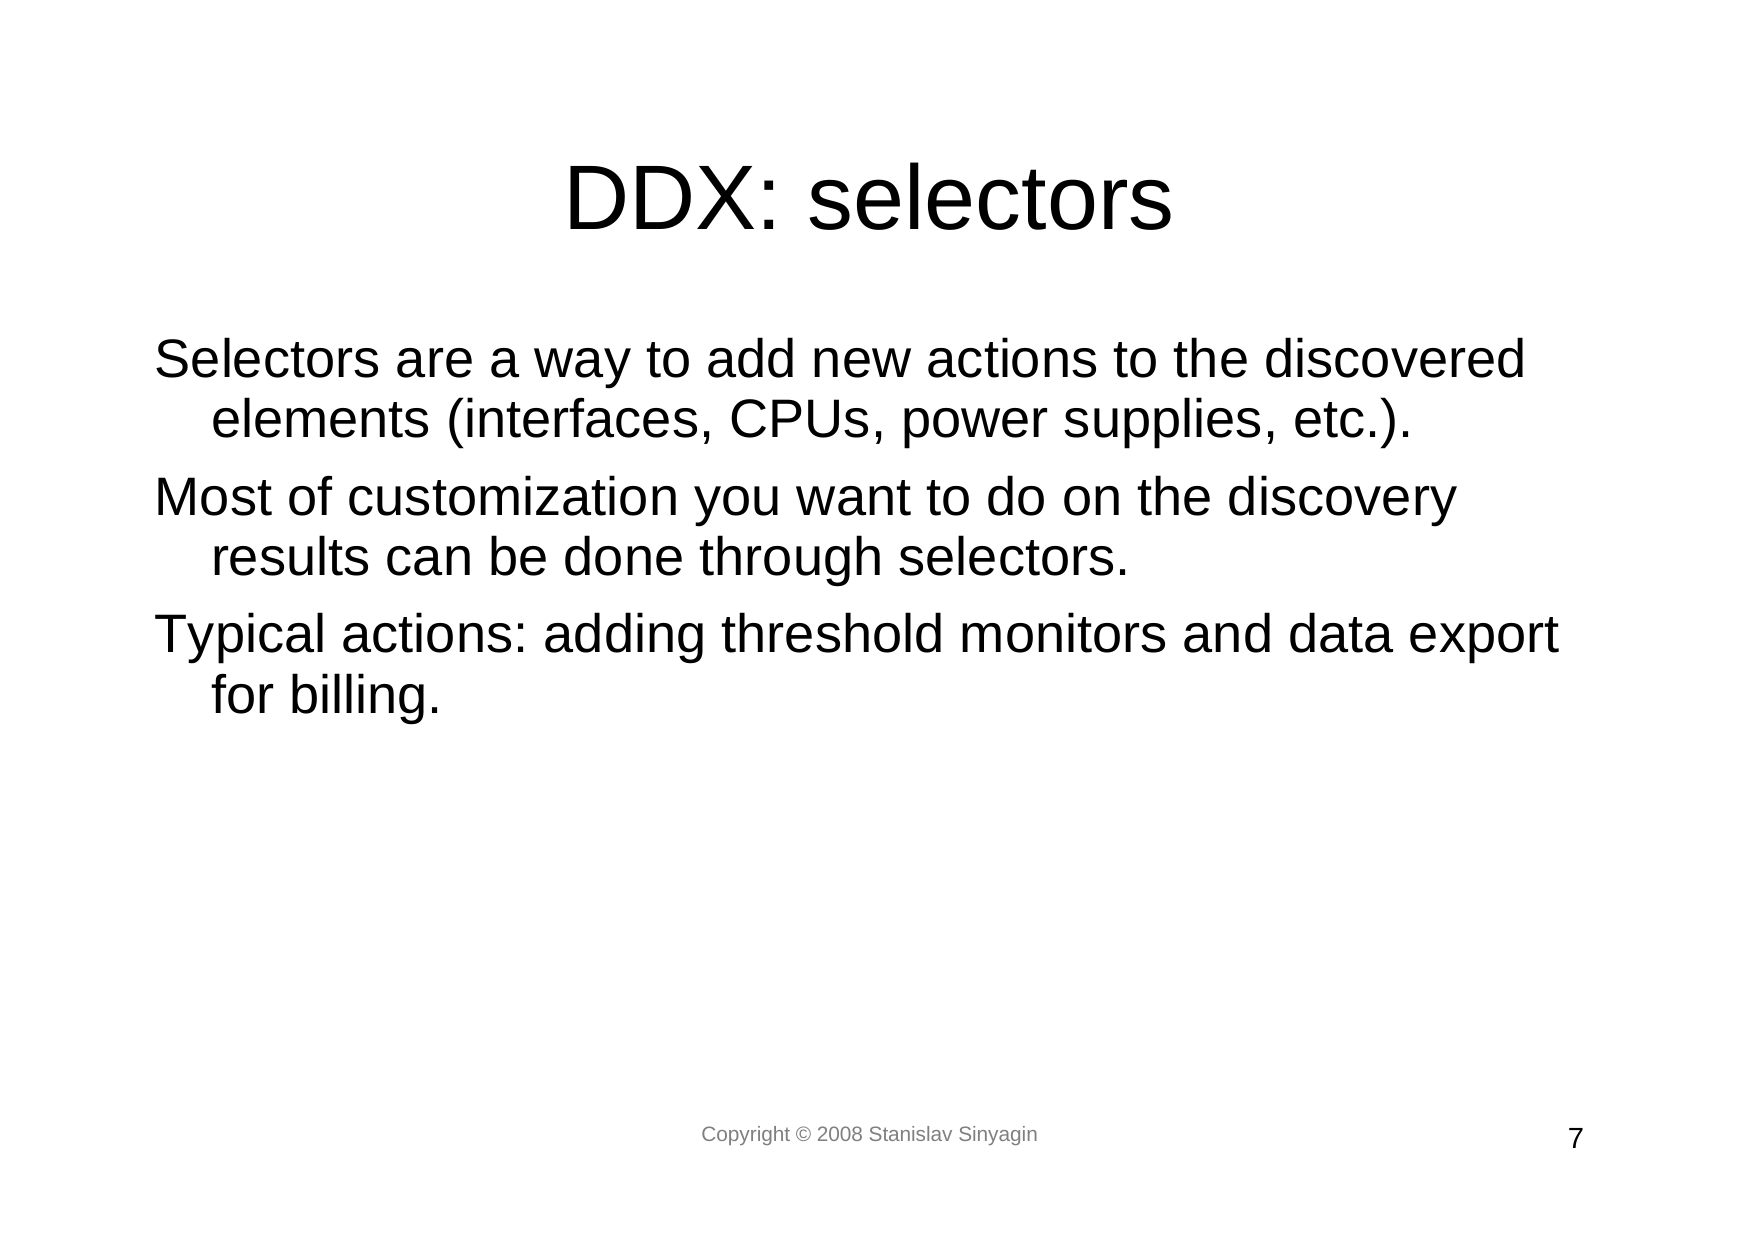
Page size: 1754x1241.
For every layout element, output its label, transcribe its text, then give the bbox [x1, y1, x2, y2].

list Selectors are a way to add new actions to the discovered elements (interfaces, CPUs, power supplies, etc.). Most of customization you want to do on the discovery results can be done through selectors. Typical actions: adding threshold monitors and data export for billing. [140, 320, 1599, 1077]
title DDX: selectors [140, 96, 1599, 299]
